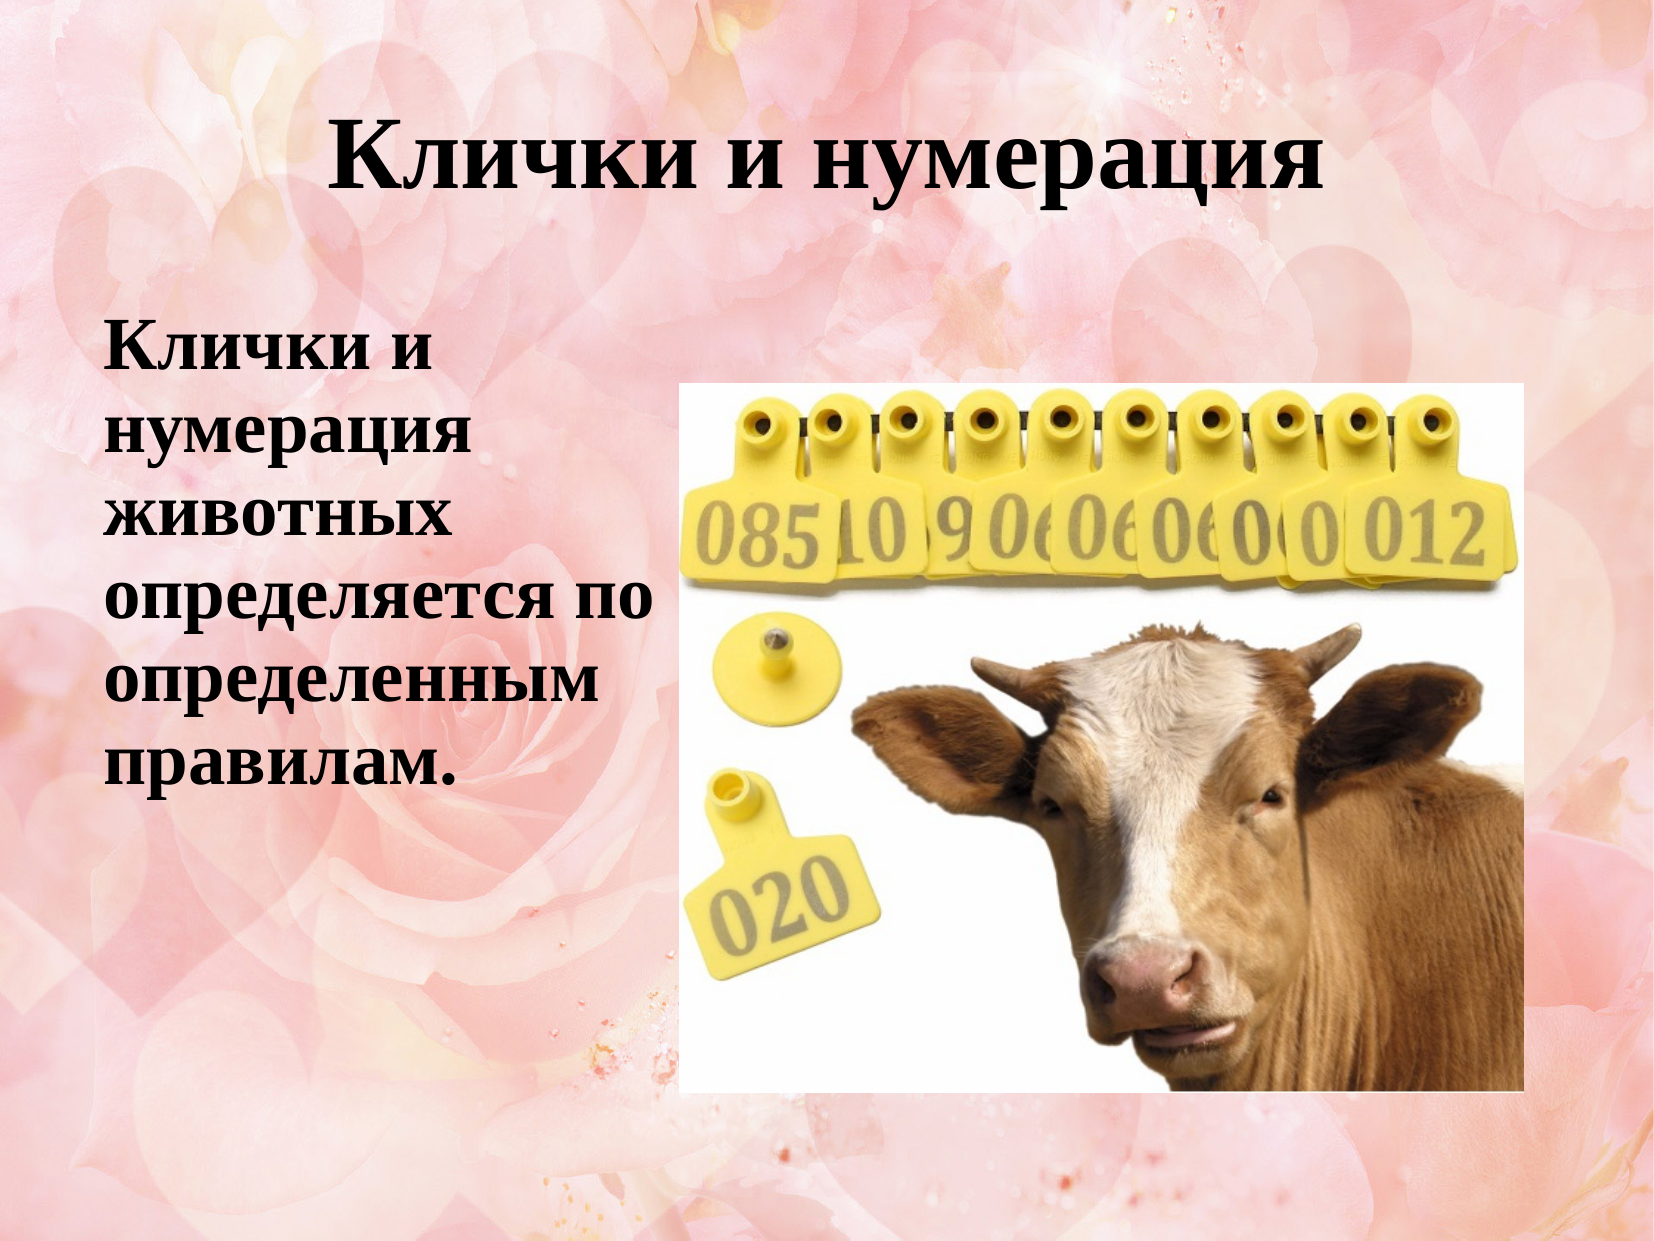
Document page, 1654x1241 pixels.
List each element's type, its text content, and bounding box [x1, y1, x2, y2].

title Клички и нумерация [82, 49, 1571, 257]
picture [0, 0, 1654, 1241]
text_box Клички и нумерация животных определяется по определенным правилам. [88, 295, 827, 1093]
